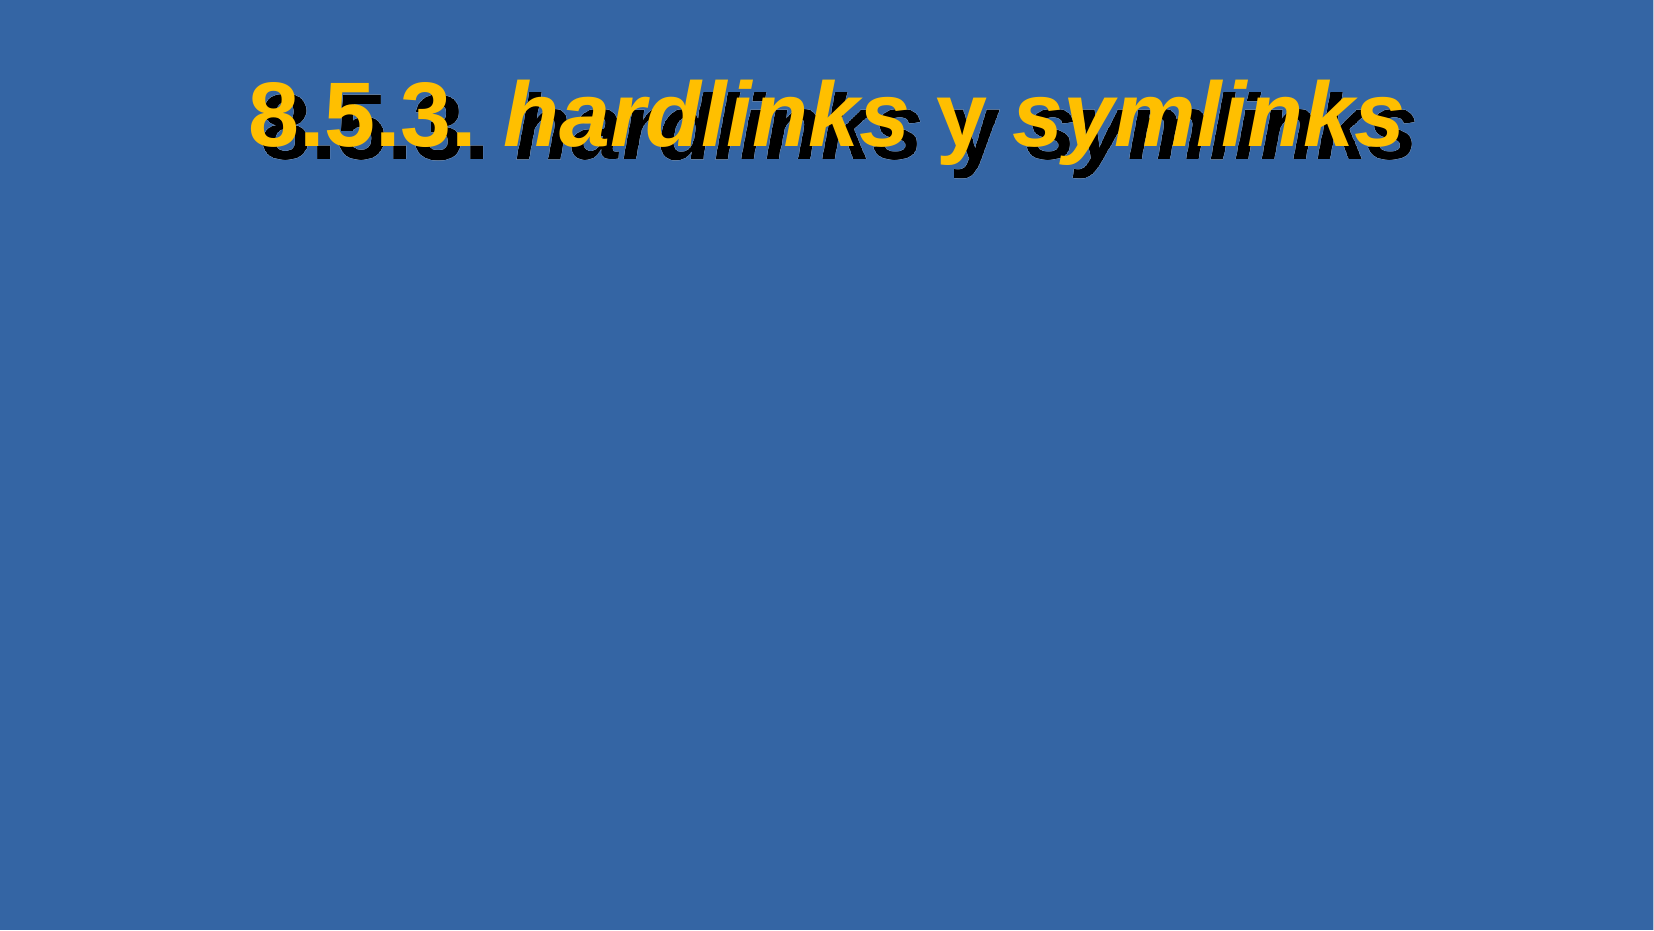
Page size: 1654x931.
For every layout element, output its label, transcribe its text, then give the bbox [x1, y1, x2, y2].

title 8.5.3. hardlinks y symlinks [82, 37, 1571, 193]
